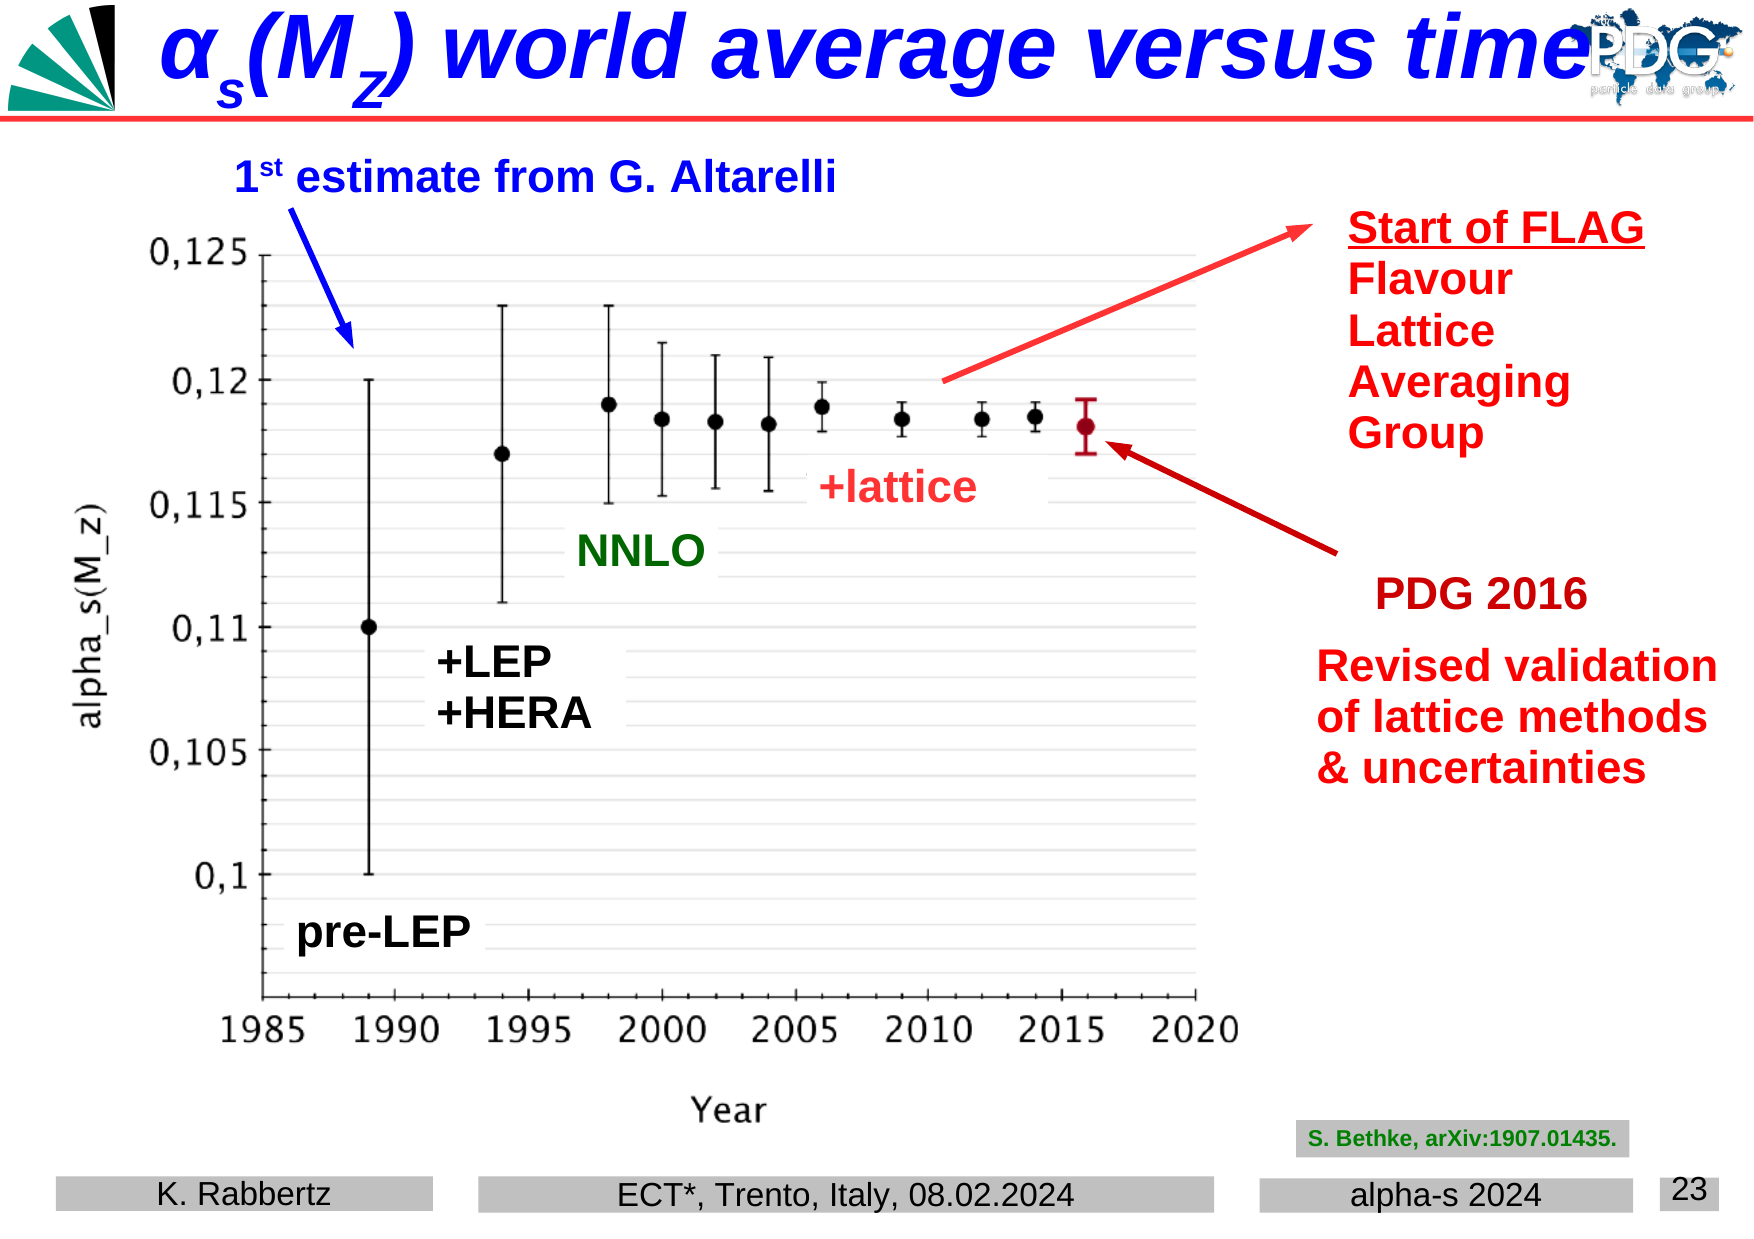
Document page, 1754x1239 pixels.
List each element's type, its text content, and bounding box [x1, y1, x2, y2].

text_box +LEP +HERA [424, 630, 626, 745]
title αs(MZ) world average versus time [124, 0, 1630, 121]
text_box Revised validation of lattice methods & uncertainties [1304, 633, 1741, 801]
picture [1630, 6, 1746, 108]
text_box pre-LEP [284, 900, 486, 964]
text_box PDG 2016 [1362, 562, 1608, 626]
text_box 1st estimate from G. Altarelli [222, 144, 850, 221]
picture [52, 224, 1250, 1143]
picture [8, 5, 115, 112]
text_box S. Bethke, arXiv:1907.01435. [1296, 1120, 1630, 1158]
text_box +lattice [806, 454, 1049, 518]
text_box Start of FLAG Flavour Lattice Averaging Group [1335, 196, 1663, 467]
text_box NNLO [564, 519, 719, 583]
